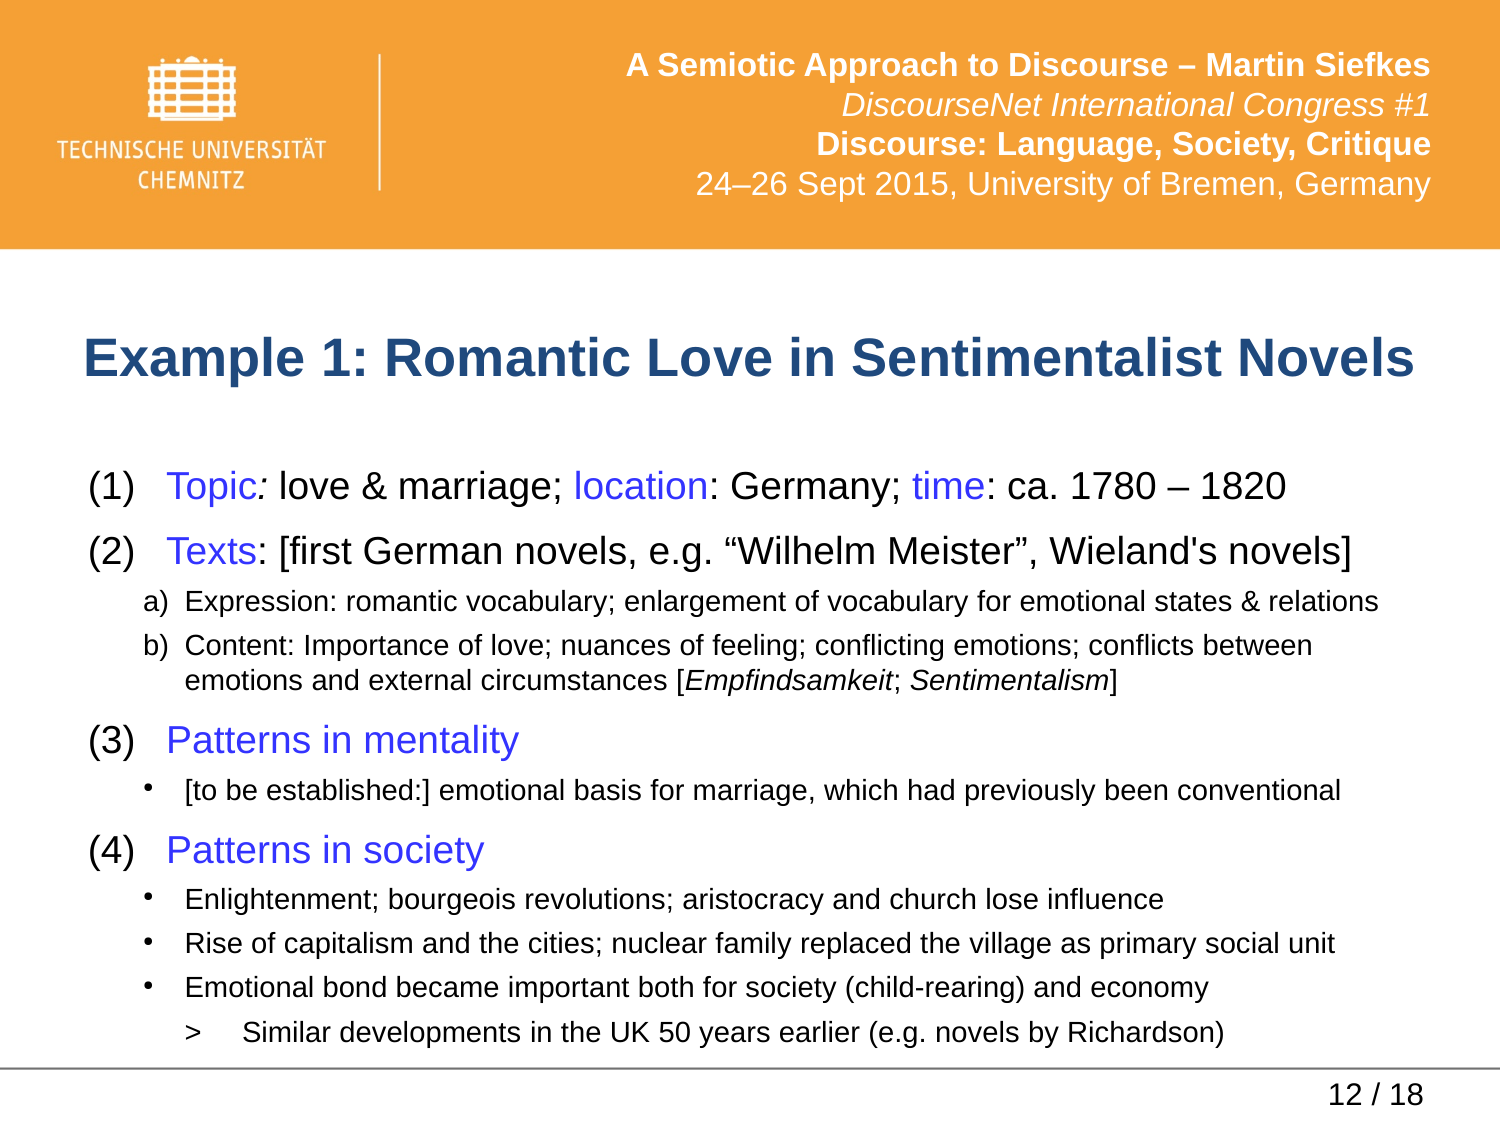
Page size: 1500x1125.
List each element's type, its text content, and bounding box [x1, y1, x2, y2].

list Topic: love & marriage; location: Germany; time: ca. 1780 – 1820 Texts: [first German novels, e.g. “Wilhelm Meister”, Wieland's novels] Expression: romantic vocabulary; enlargement of vocabulary for emotional states & relations Content: Importance of love; nuances of feeling; conflicting emotions; conflicts between emotions and external circumstances [Empfindsamkeit; Sentimentalism] Patterns in mentality [to be established:] emotional basis for marriage, which had previously been conventional Patterns in society Enlightenment; bourgeois revolutions; aristocracy and church lose influence Rise of capitalism and the cities; nuclear family replaced the village as primary social unit Emotional bond became important both for society (child-rearing) and economy > Similar developments in the UK 50 years earlier (e.g. novels by Richardson) [74, 460, 1424, 1063]
text_box Example 1: Romantic Love in Sentimentalist Novels [59, 314, 1441, 449]
text_box <Foliennummer> / 18 [1211, 1069, 1500, 1120]
list [419, 45, 774, 197]
picture [0, 0, 1500, 1125]
